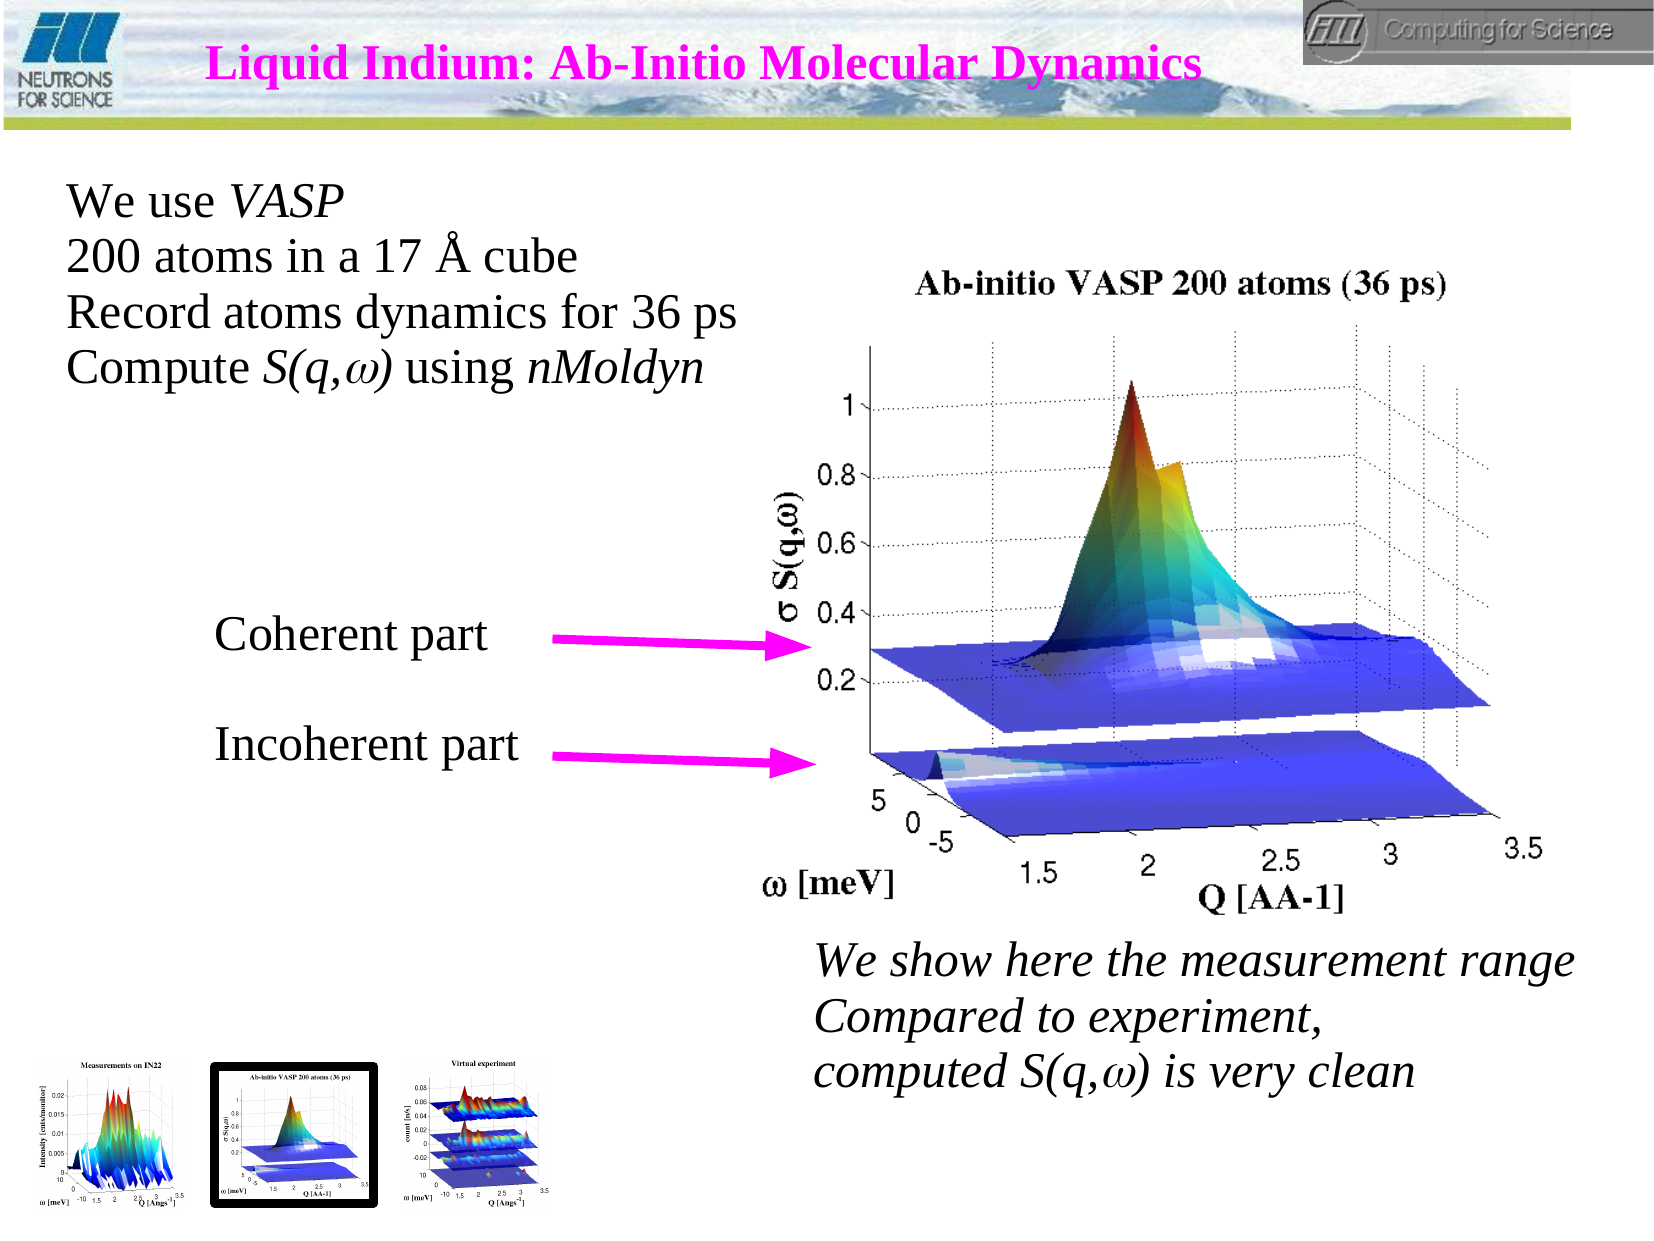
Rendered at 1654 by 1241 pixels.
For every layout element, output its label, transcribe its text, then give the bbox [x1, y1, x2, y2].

text_box We use VASP 200 atoms in a 17 Å cube Record atoms dynamics for 36 ps Compute S(q,w) using nMoldyn [66, 173, 739, 465]
picture [401, 1058, 552, 1211]
text_box Coherent part Incoherent part [214, 605, 520, 772]
picture [3, 0, 1654, 130]
picture [219, 1071, 370, 1199]
picture [36, 1060, 187, 1210]
picture [752, 246, 1552, 926]
text_box Liquid Indium: Ab-Initio Molecular Dynamics [204, 34, 1204, 90]
text_box We show here the measurement range Compared to experiment, computed S(q,w) is very clean [813, 932, 1577, 1109]
